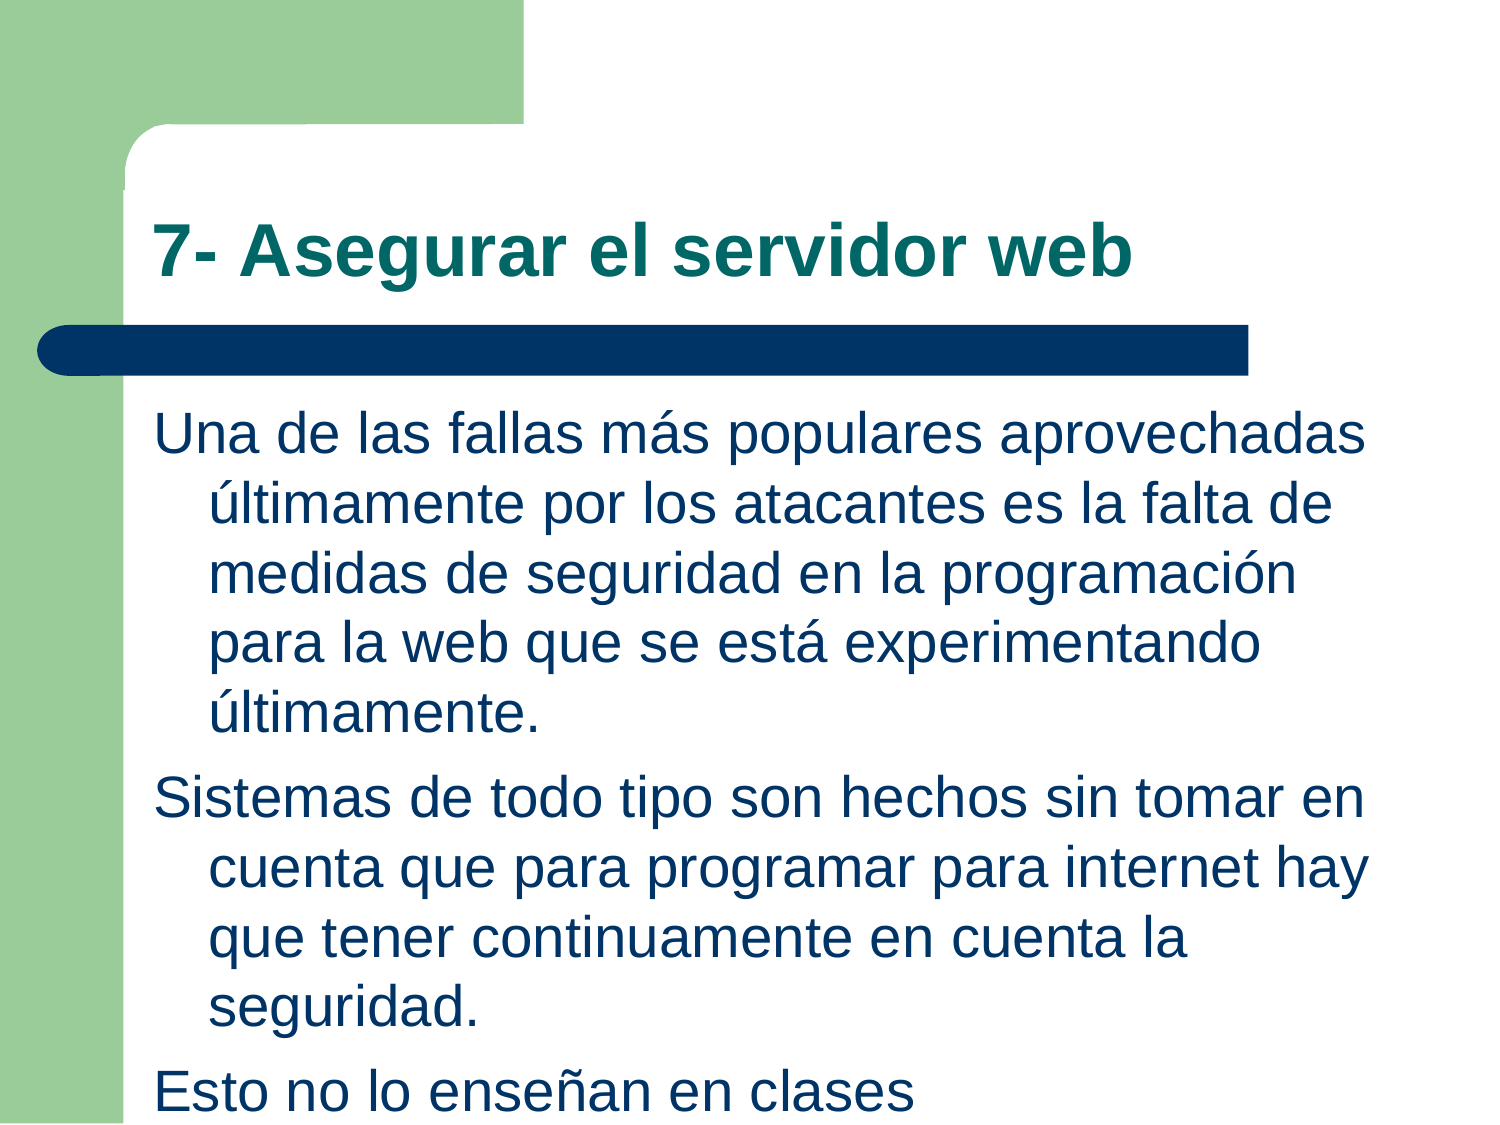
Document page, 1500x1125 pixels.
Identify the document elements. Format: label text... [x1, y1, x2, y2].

list Una de las fallas más populares aprovechadas últimamente por los atacantes es la falta de medidas de seguridad en la programación para la web que se está experimentando últimamente. Sistemas de todo tipo son hechos sin tomar en cuenta que para programar para internet hay que tener continuamente en cuenta la seguridad. Esto no lo enseñan en clases [137, 387, 1399, 1125]
title 7- Asegurar el servidor web [136, 136, 1413, 300]
